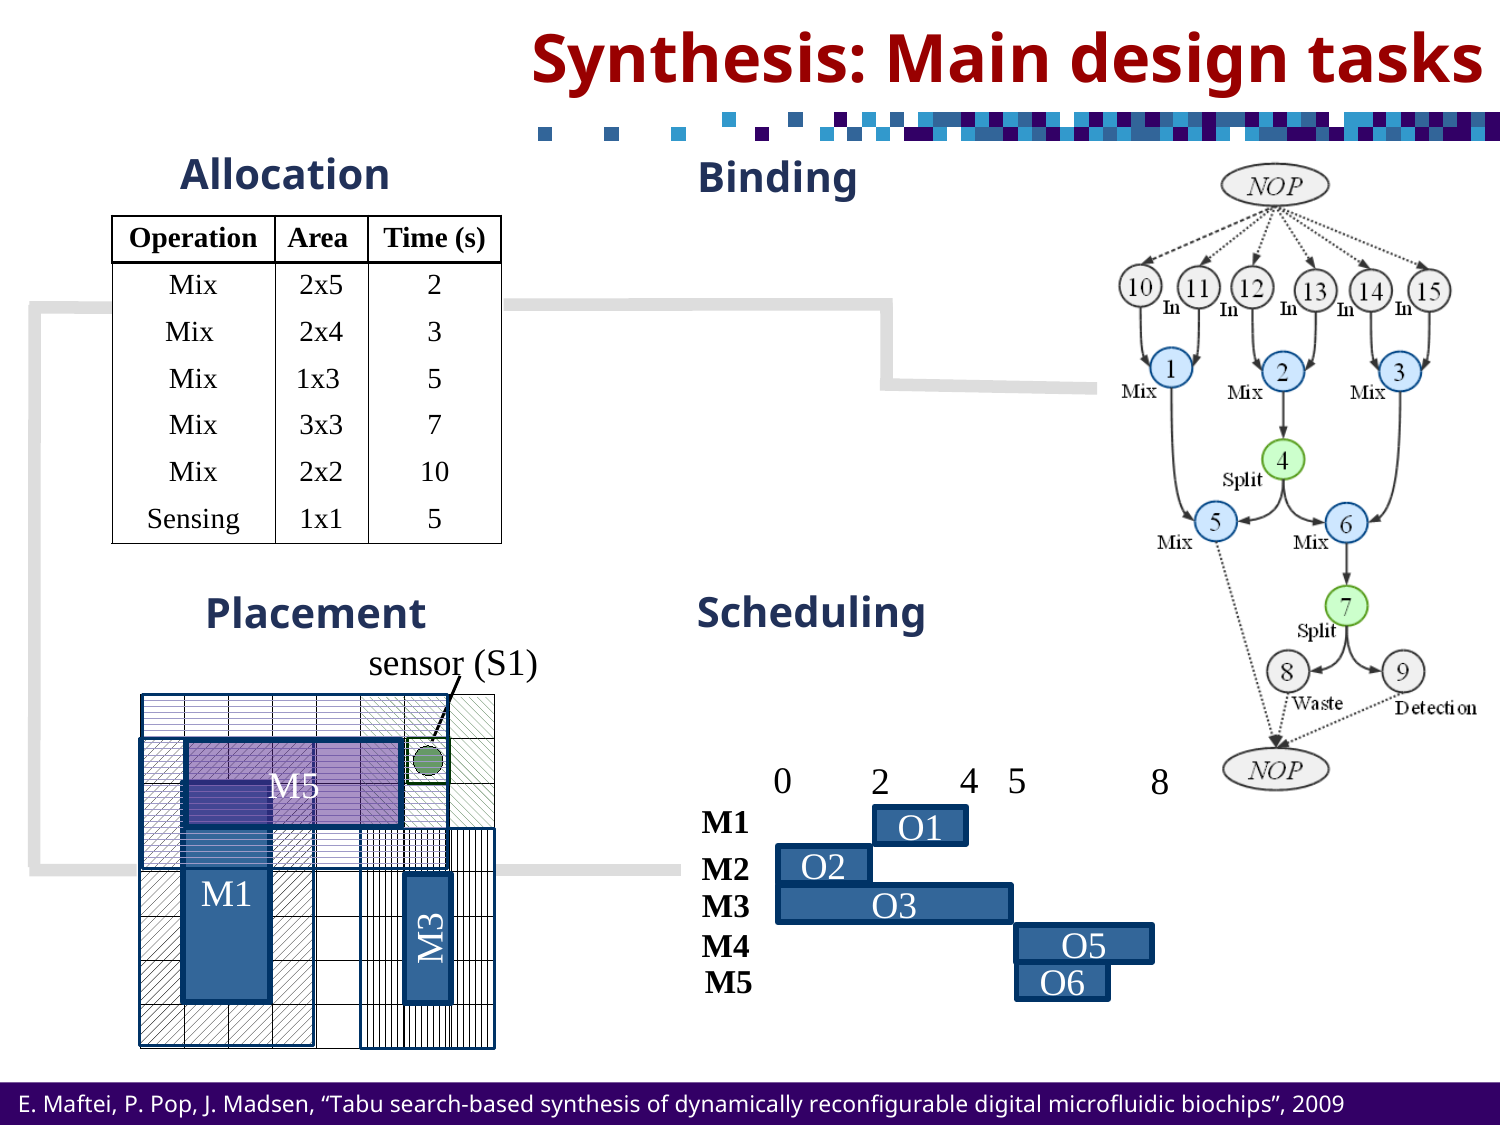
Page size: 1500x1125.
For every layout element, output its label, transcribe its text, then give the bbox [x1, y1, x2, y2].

table_cell Mix [113, 403, 275, 450]
table_cell 5 [369, 497, 501, 543]
text_box M3 [687, 877, 793, 945]
text_box O2 [777, 845, 870, 883]
text_box M4 [686, 917, 765, 973]
text_box Scheduling [651, 583, 973, 632]
table_header Operation [113, 217, 274, 261]
table_cell Mix [113, 356, 275, 403]
table_cell 1x1 [276, 497, 368, 543]
table_cell 3x3 [276, 403, 368, 450]
text_box M5 [186, 739, 401, 828]
table_cell Mix [113, 264, 275, 309]
text_box sensor (S1) [353, 630, 554, 691]
table_cell Mix [113, 450, 275, 497]
text_box Allocation [160, 145, 411, 194]
text_box O6 [1016, 961, 1109, 1000]
text_box M1 [686, 793, 765, 839]
table_cell 5 [369, 356, 501, 403]
table_cell 3 [369, 309, 501, 356]
table_cell 2x4 [276, 309, 368, 356]
table_header Area [276, 217, 367, 261]
text_box O5 [1015, 924, 1153, 962]
text_box O3 [777, 885, 1011, 923]
table_cell 1x3 [276, 356, 368, 403]
text_box Placement [173, 584, 459, 632]
text_box M2 [686, 839, 765, 895]
table_cell 10 [369, 450, 501, 497]
text_box M3 [404, 874, 452, 1003]
table_cell 2x2 [276, 450, 368, 497]
table_cell Mix [113, 309, 275, 356]
table_cell 2x5 [276, 264, 368, 309]
text_box 5 [992, 749, 1042, 809]
text_box E. Maftei, P. Pop, J. Madsen, “Tabu search-based synthesis of dynamically reconfigurable digital microfluidic biochips”, 2009 [3, 1081, 1363, 1125]
picture [1103, 145, 1489, 804]
text_box 0 [758, 749, 807, 809]
text_box 2 [856, 749, 905, 810]
table_cell Sensing [113, 497, 275, 543]
title Synthesis: Main design tasks [0, 5, 1500, 106]
text_box O1 [874, 806, 967, 844]
text_box Binding [683, 155, 896, 203]
text_box M5 [689, 953, 768, 1008]
text_box M1 [183, 869, 271, 1002]
text_box 4 [945, 749, 992, 809]
text_box [139, 694, 495, 1049]
table_cell 2 [369, 264, 501, 309]
text_box 8 [1135, 749, 1185, 810]
table_header Time (s) [369, 217, 500, 261]
table_cell 7 [369, 403, 501, 450]
